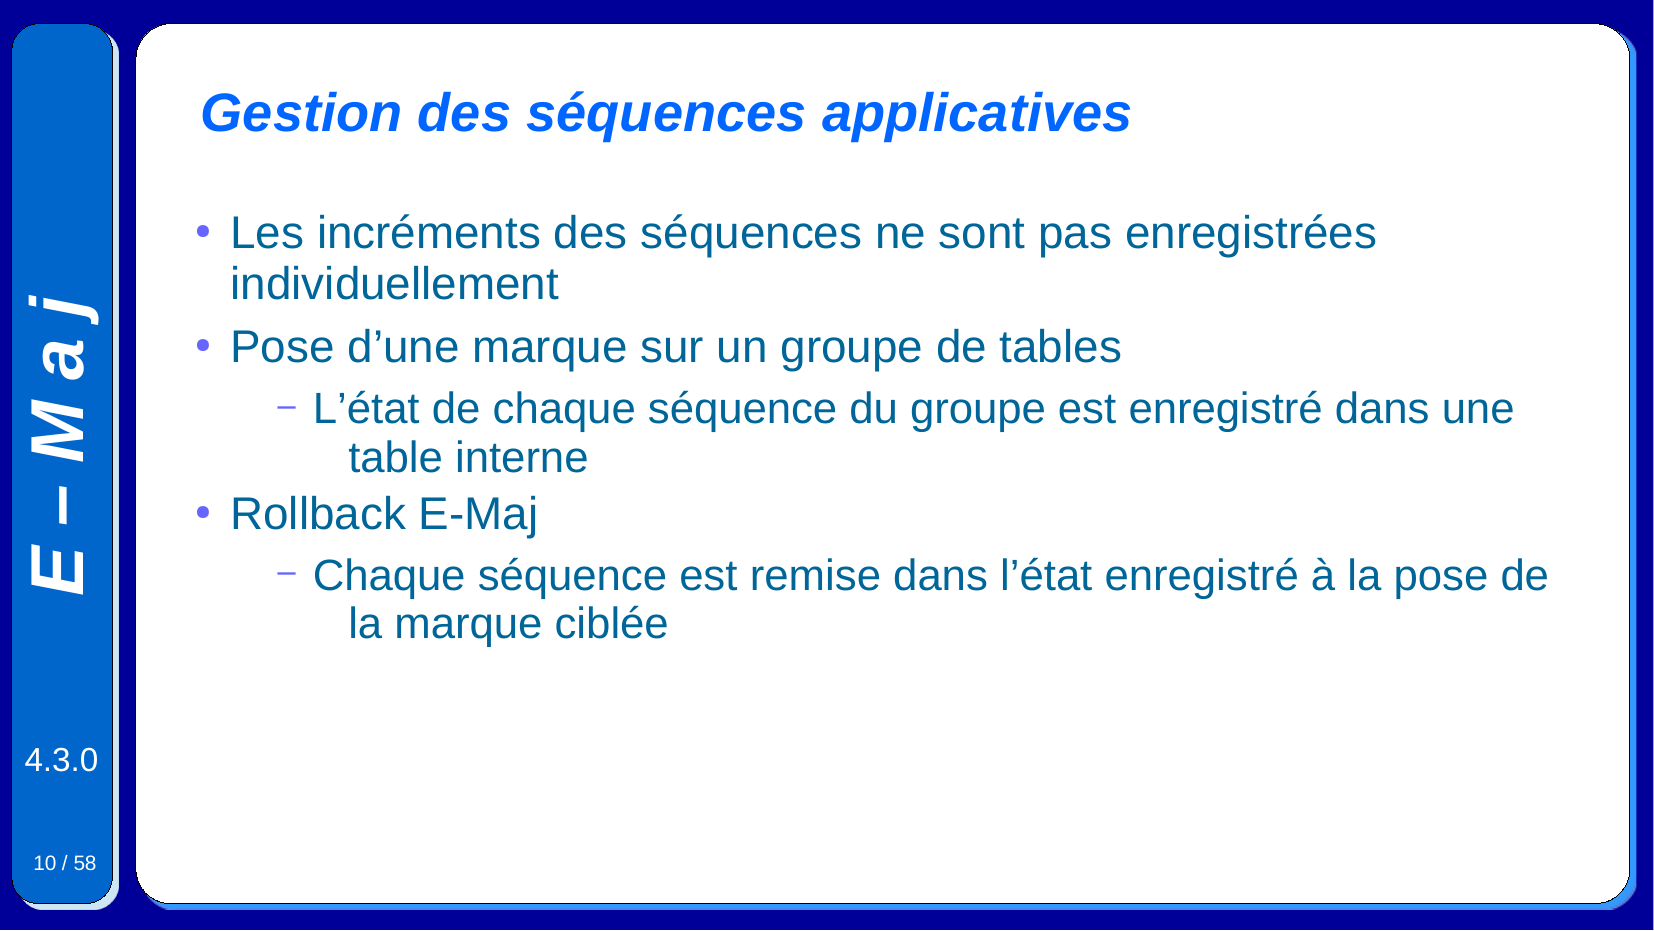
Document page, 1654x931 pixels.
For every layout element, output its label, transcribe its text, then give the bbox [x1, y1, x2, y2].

title Gestion des séquences applicatives [200, 34, 1575, 191]
list Les incréments des séquences ne sont pas enregistrées individuellement Pose d’une marque sur un groupe de tables L’état de chaque séquence du groupe est enregistré dans une table interne Rollback E-Maj Chaque séquence est remise dans l’état enregistré à la pose de la marque ciblée [177, 206, 1587, 827]
